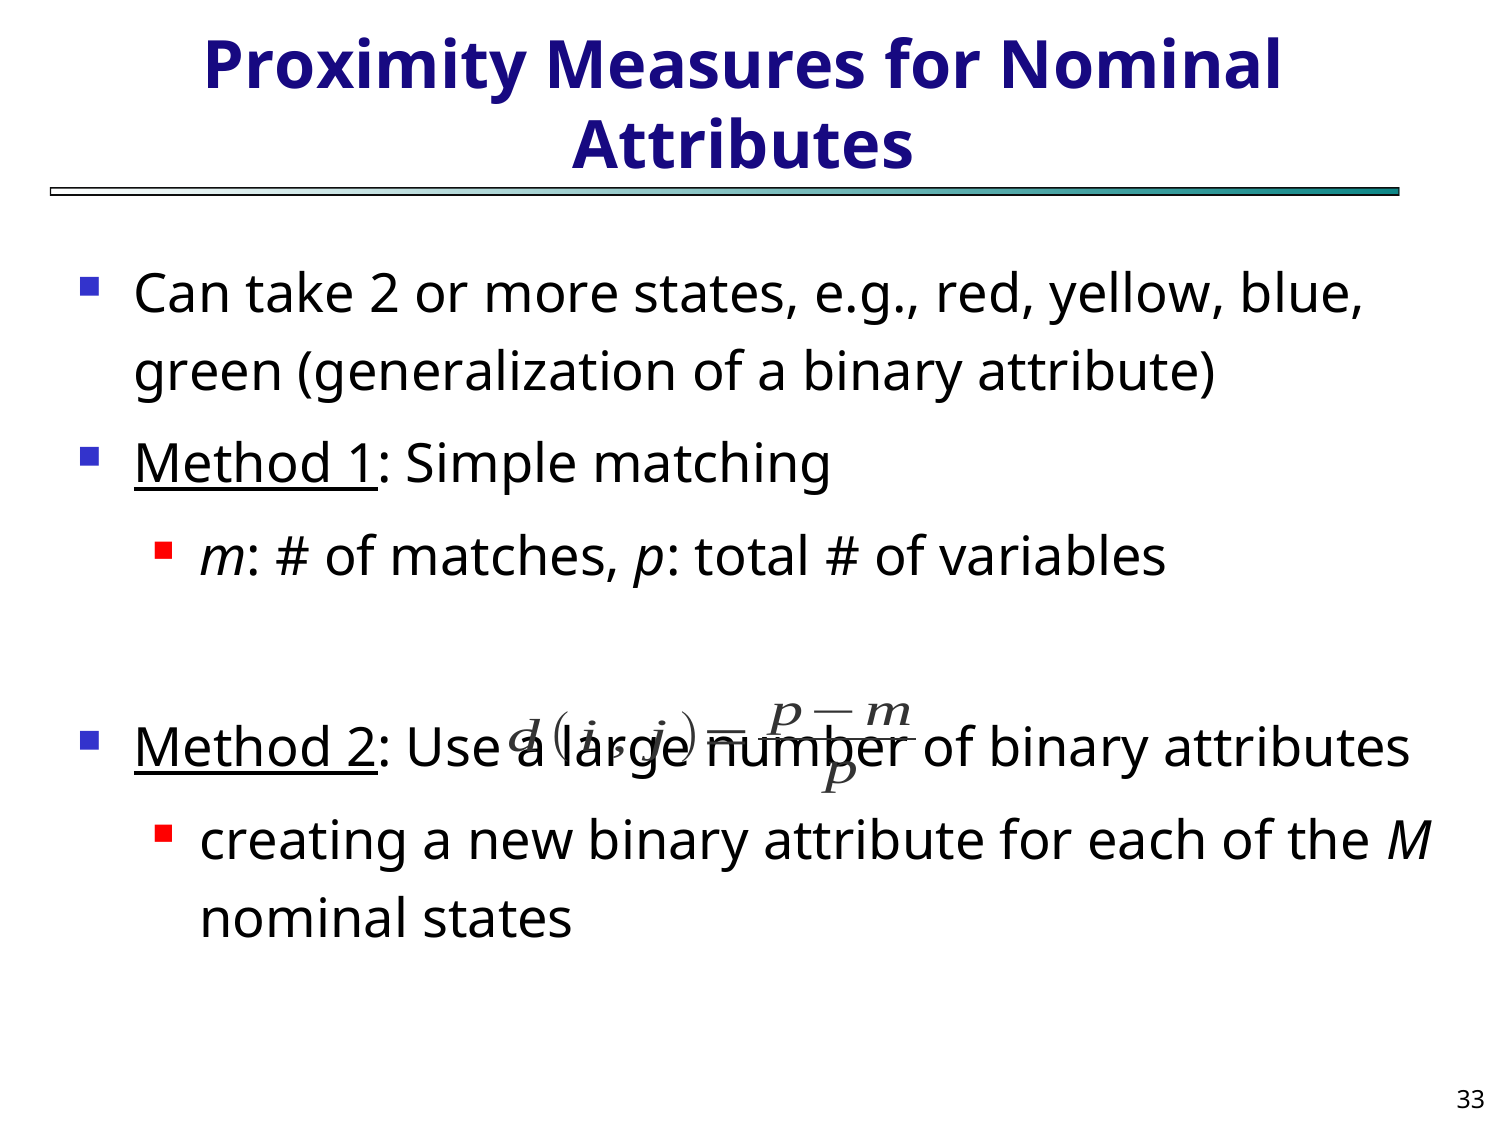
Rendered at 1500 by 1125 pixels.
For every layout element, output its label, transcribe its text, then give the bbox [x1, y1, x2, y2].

chart [494, 684, 933, 794]
text_box 34 [1187, 1062, 1500, 1125]
list Can take 2 or more states, e.g., red, yellow, blue, green (generalization of a binary attribute) Method 1: Simple matching m: # of matches, p: total # of variables Method 2: Use a large number of binary attributes creating a new binary attribute for each of the M nominal states [62, 237, 1450, 1111]
title Proximity Measures for Nominal Attributes [24, 14, 1463, 190]
